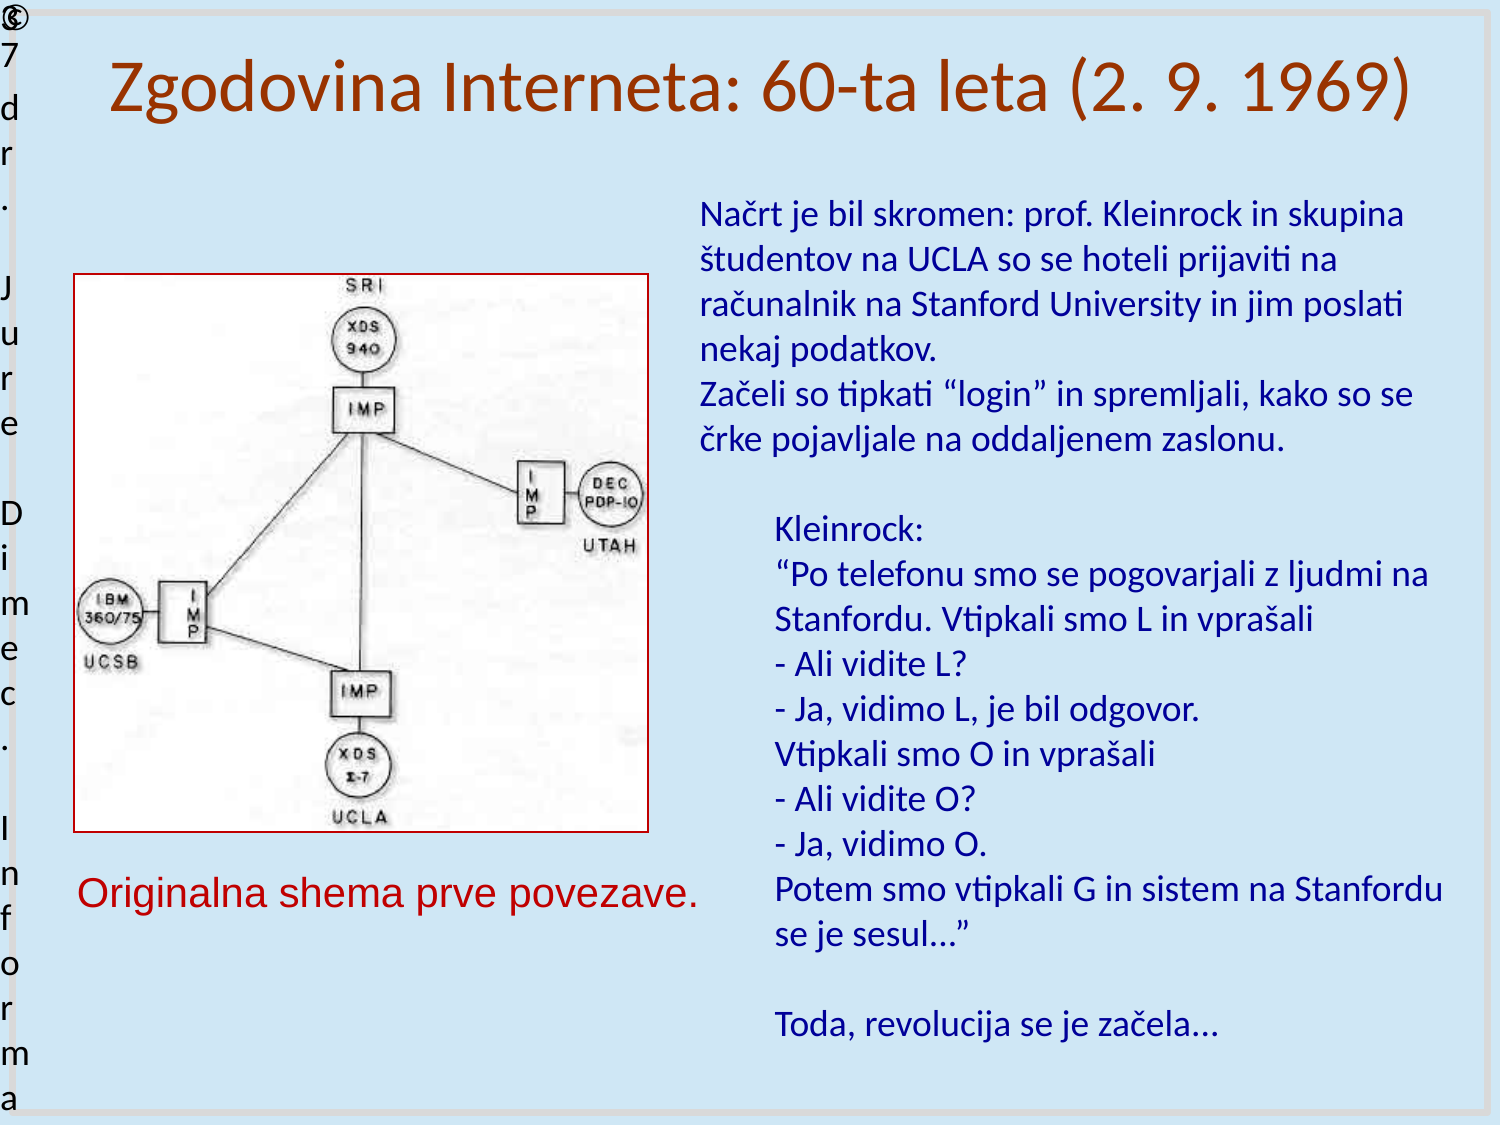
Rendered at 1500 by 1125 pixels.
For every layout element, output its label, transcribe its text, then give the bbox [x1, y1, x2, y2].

text_box Načrt je bil skromen: prof. Kleinrock in skupina študentov na UCLA so se hoteli prijaviti na računalnik na Stanford University in jim poslati nekaj podatkov. Začeli so tipkati “login” in spremljali, kako so se črke pojavljale na oddaljenem zaslonu. Kleinrock: “Po telefonu smo se pogovarjali z ljudmi na Stanfordu. Vtipkali smo L in vprašali - Ali vidite L? - Ja, vidimo L, je bil odgovor. Vtipkali smo O in vprašali - Ali vidite O? - Ja, vidimo O. Potem smo vtipkali G in sistem na Stanfordu se je sesul...” Toda, revolucija se je začela... [684, 181, 1475, 1097]
title Zgodovina Interneta: 60-ta leta (2. 9. 1969) [41, 24, 1483, 138]
picture [75, 275, 647, 832]
text_box Originalna shema prve povezave. [62, 858, 715, 923]
